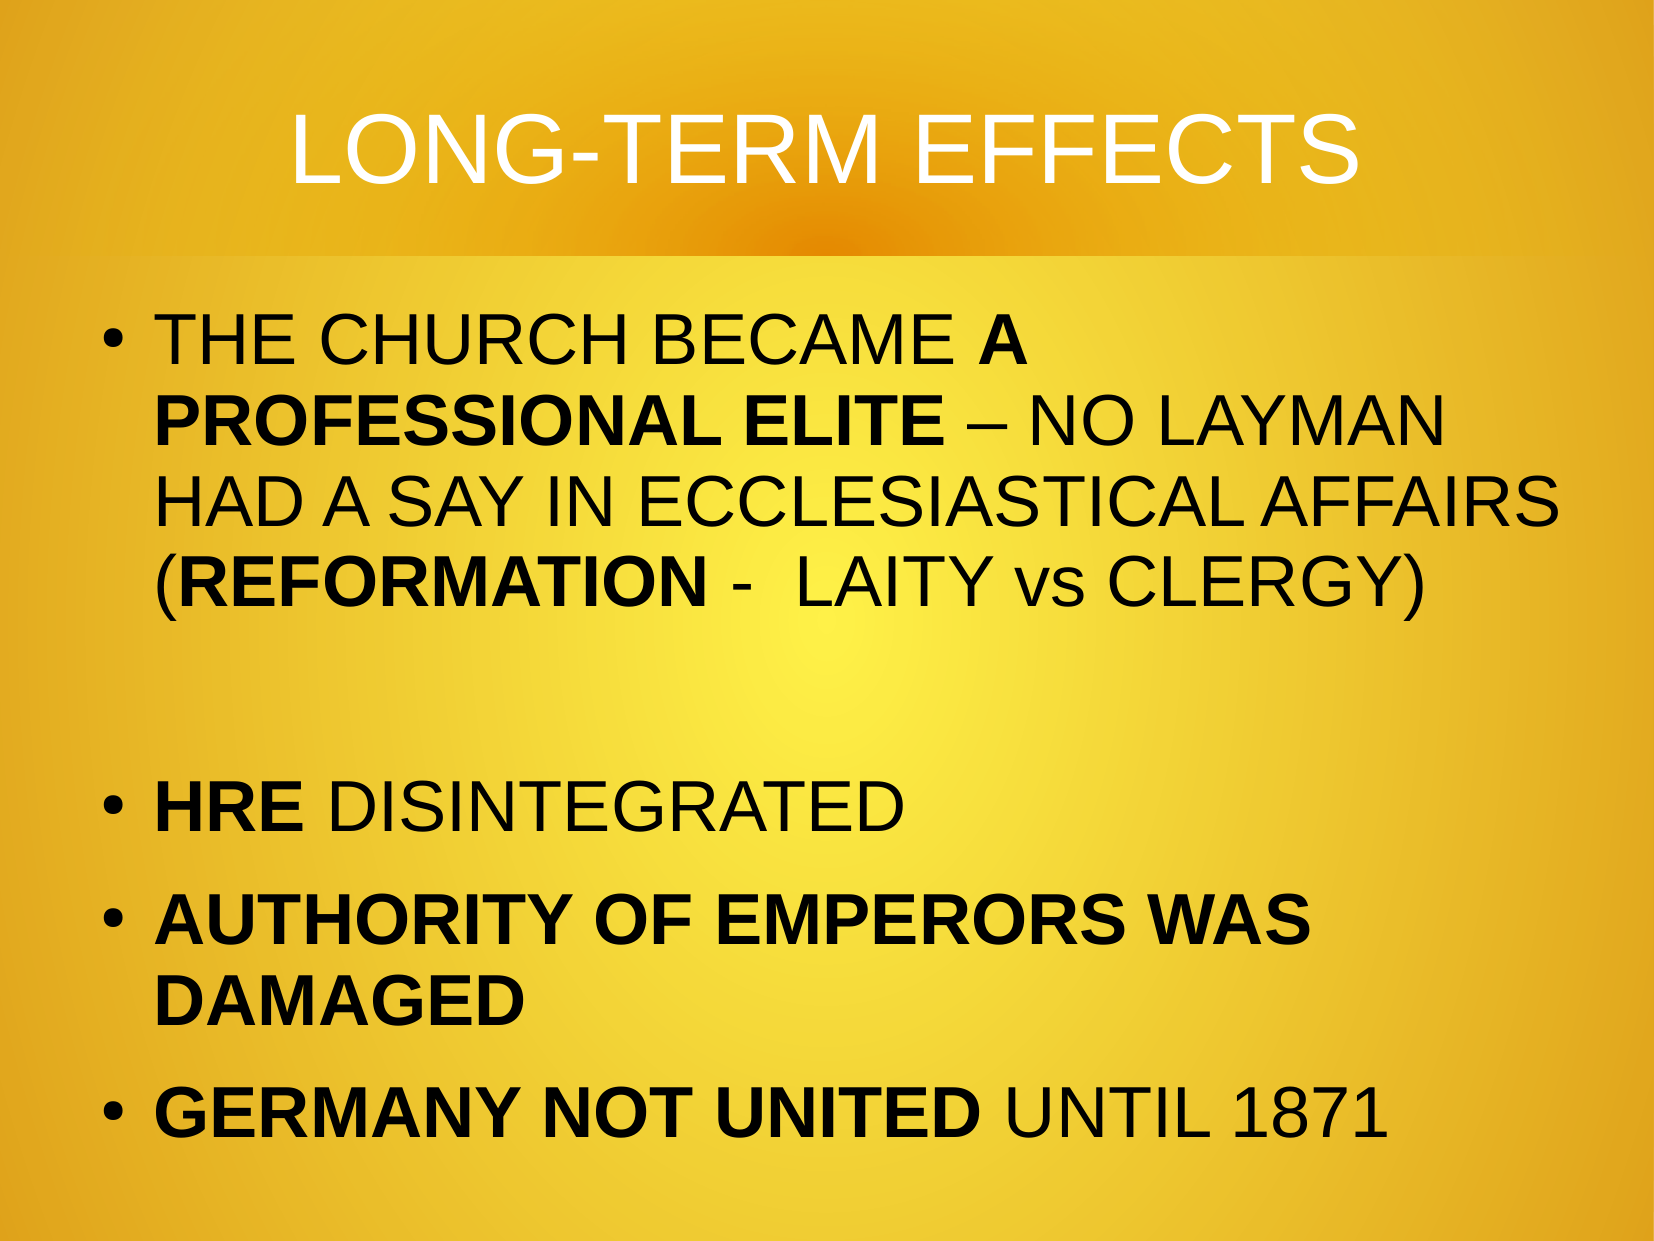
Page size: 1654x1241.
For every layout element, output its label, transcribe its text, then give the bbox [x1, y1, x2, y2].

title LONG-TERM EFFECTS [82, 47, 1571, 252]
list THE CHURCH BECAME A PROFESSIONAL ELITE – NO LAYMAN HAD A SAY IN ECCLESIASTICAL AFFAIRS (REFORMATION - LAITY vs CLERGY) HRE DISINTEGRATED AUTHORITY OF EMPERORS WAS DAMAGED GERMANY NOT UNITED UNTIL 1871 [82, 299, 1571, 1019]
